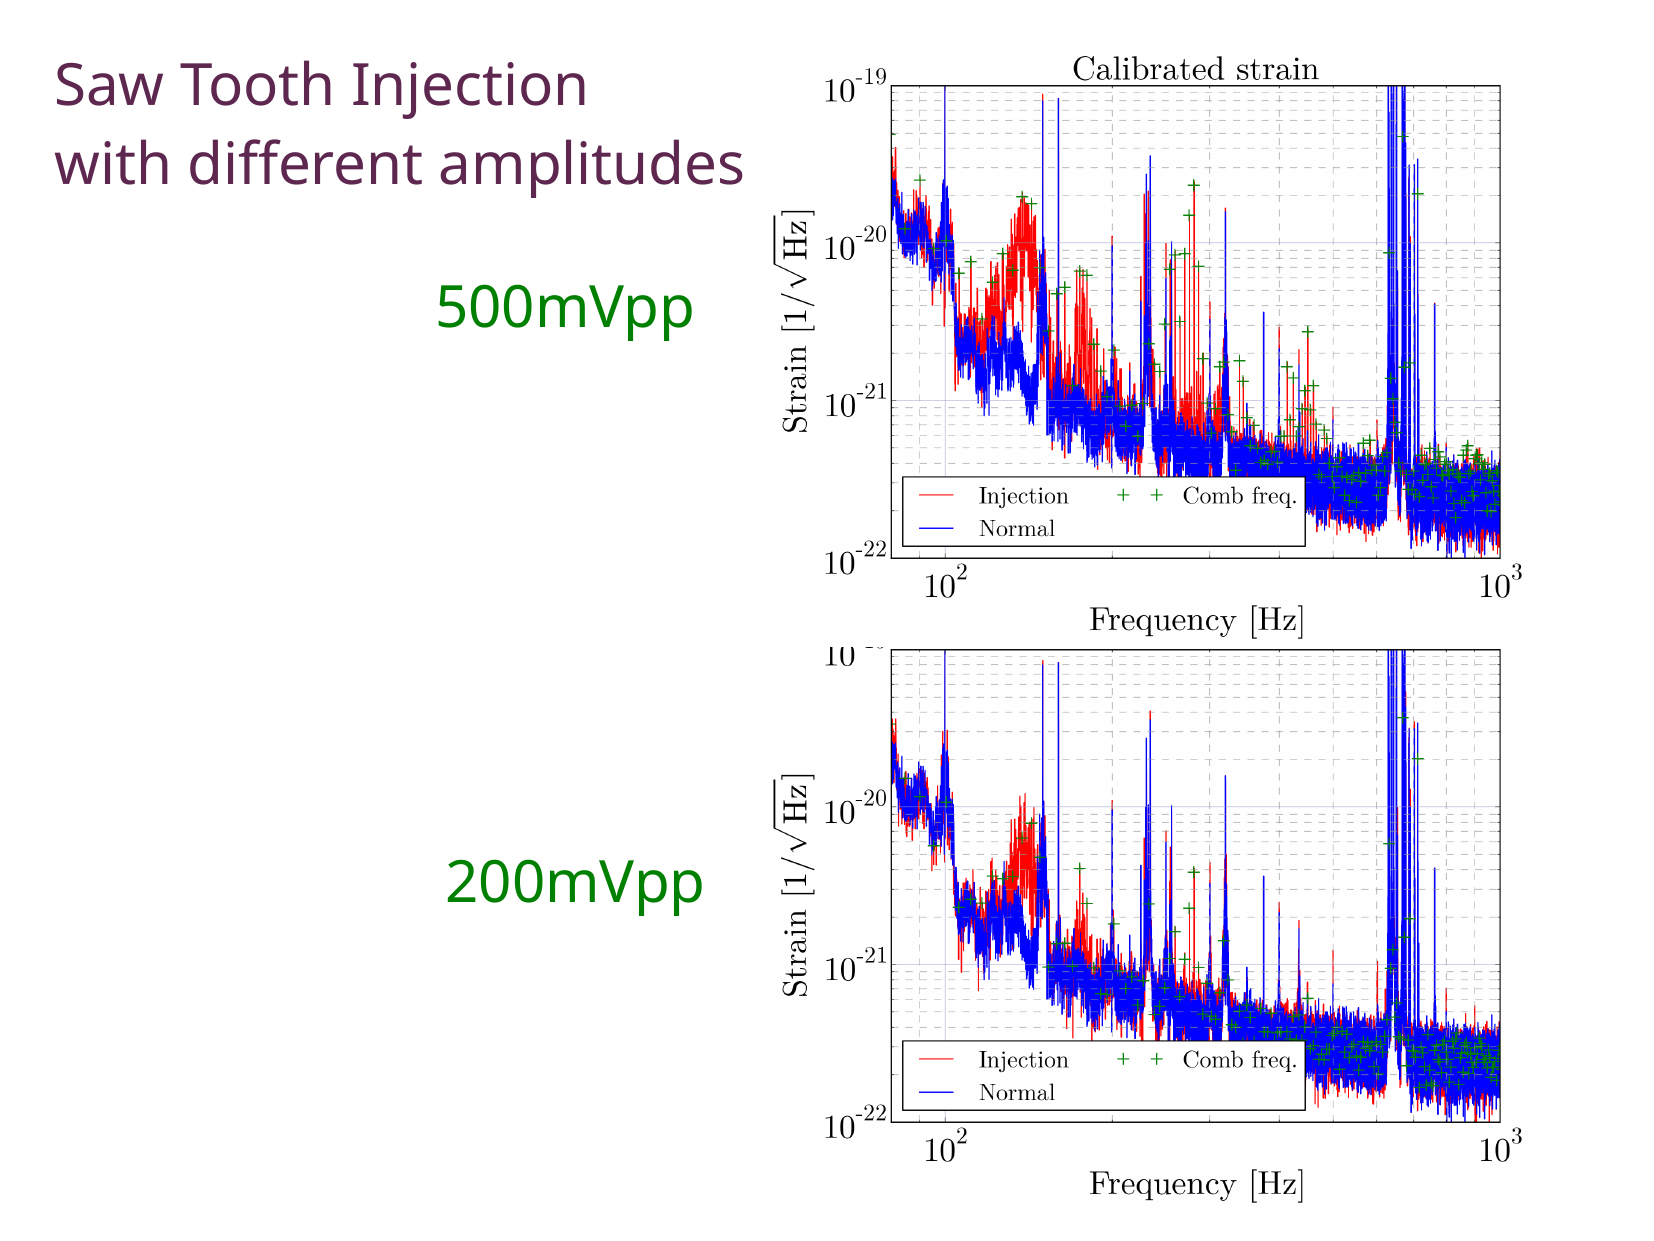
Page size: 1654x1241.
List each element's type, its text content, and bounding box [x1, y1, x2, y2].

text_box 200mVpp [431, 832, 708, 918]
text_box Saw Tooth Injection with different amplitudes [39, 35, 715, 191]
text_box 500mVpp [420, 257, 697, 343]
picture [761, 49, 1530, 1211]
